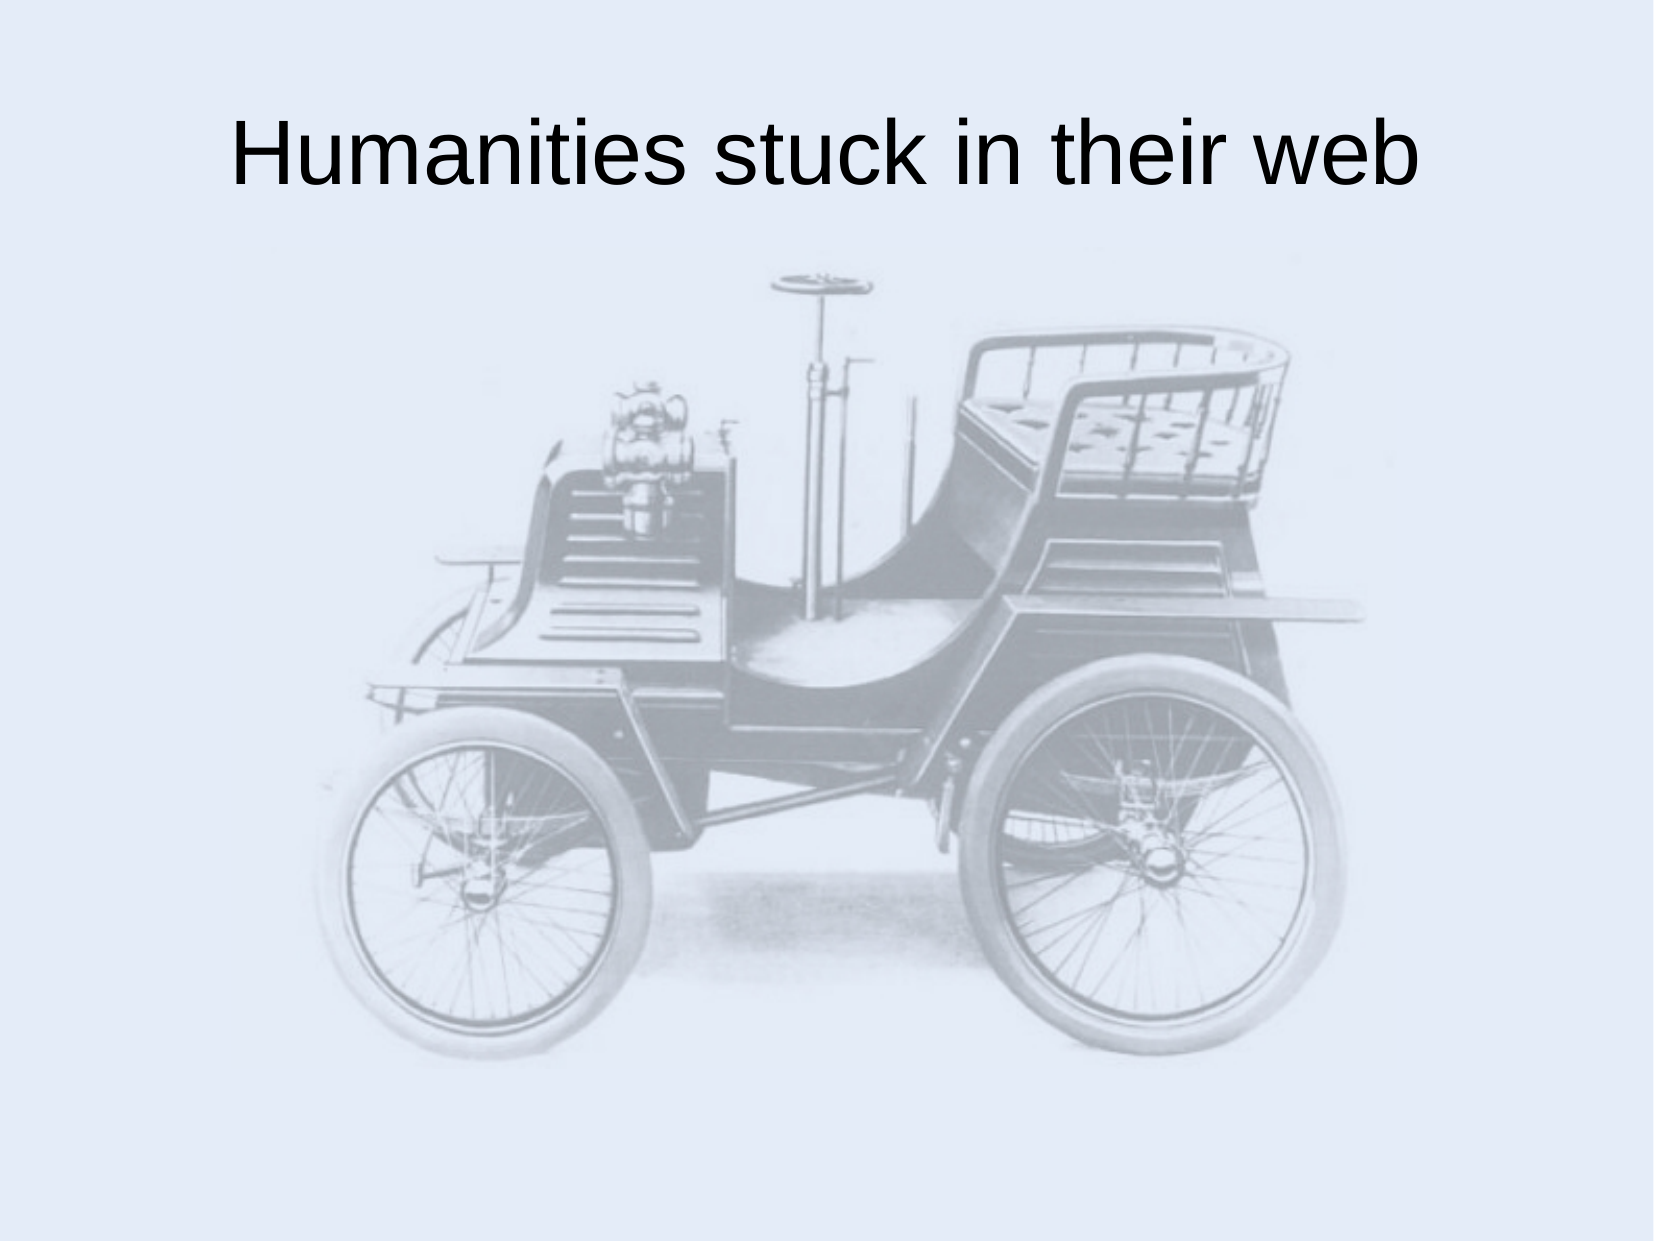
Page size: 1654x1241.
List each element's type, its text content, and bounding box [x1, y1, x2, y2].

picture [0, 0, 1654, 1241]
title Humanities stuck in their web [82, 49, 1571, 257]
